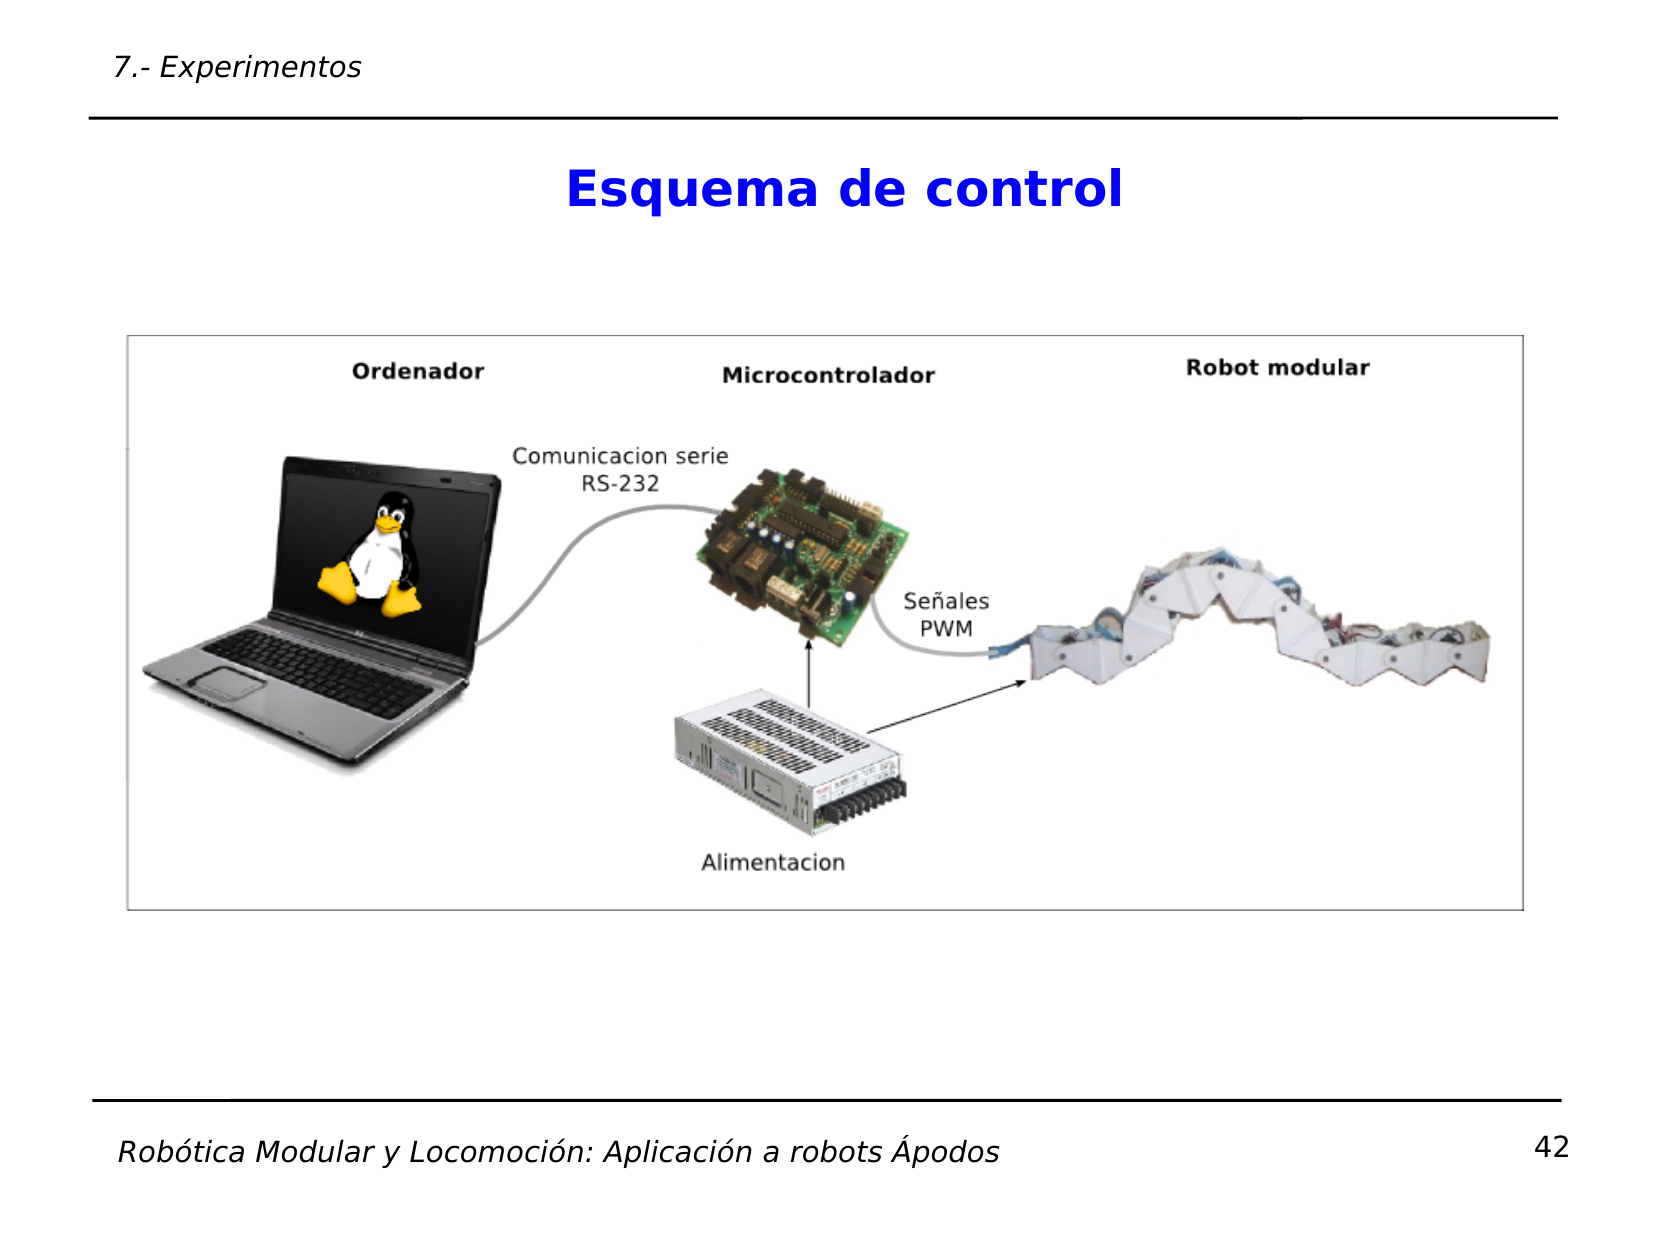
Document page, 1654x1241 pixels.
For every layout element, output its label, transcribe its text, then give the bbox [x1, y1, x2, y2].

picture [118, 335, 1524, 911]
text_box 7.- Experimentos [97, 42, 378, 93]
text_box Esquema de control [550, 152, 1129, 226]
text_box Robótica Modular y Locomoción: Aplicación a robots Ápodos [103, 1127, 1017, 1177]
